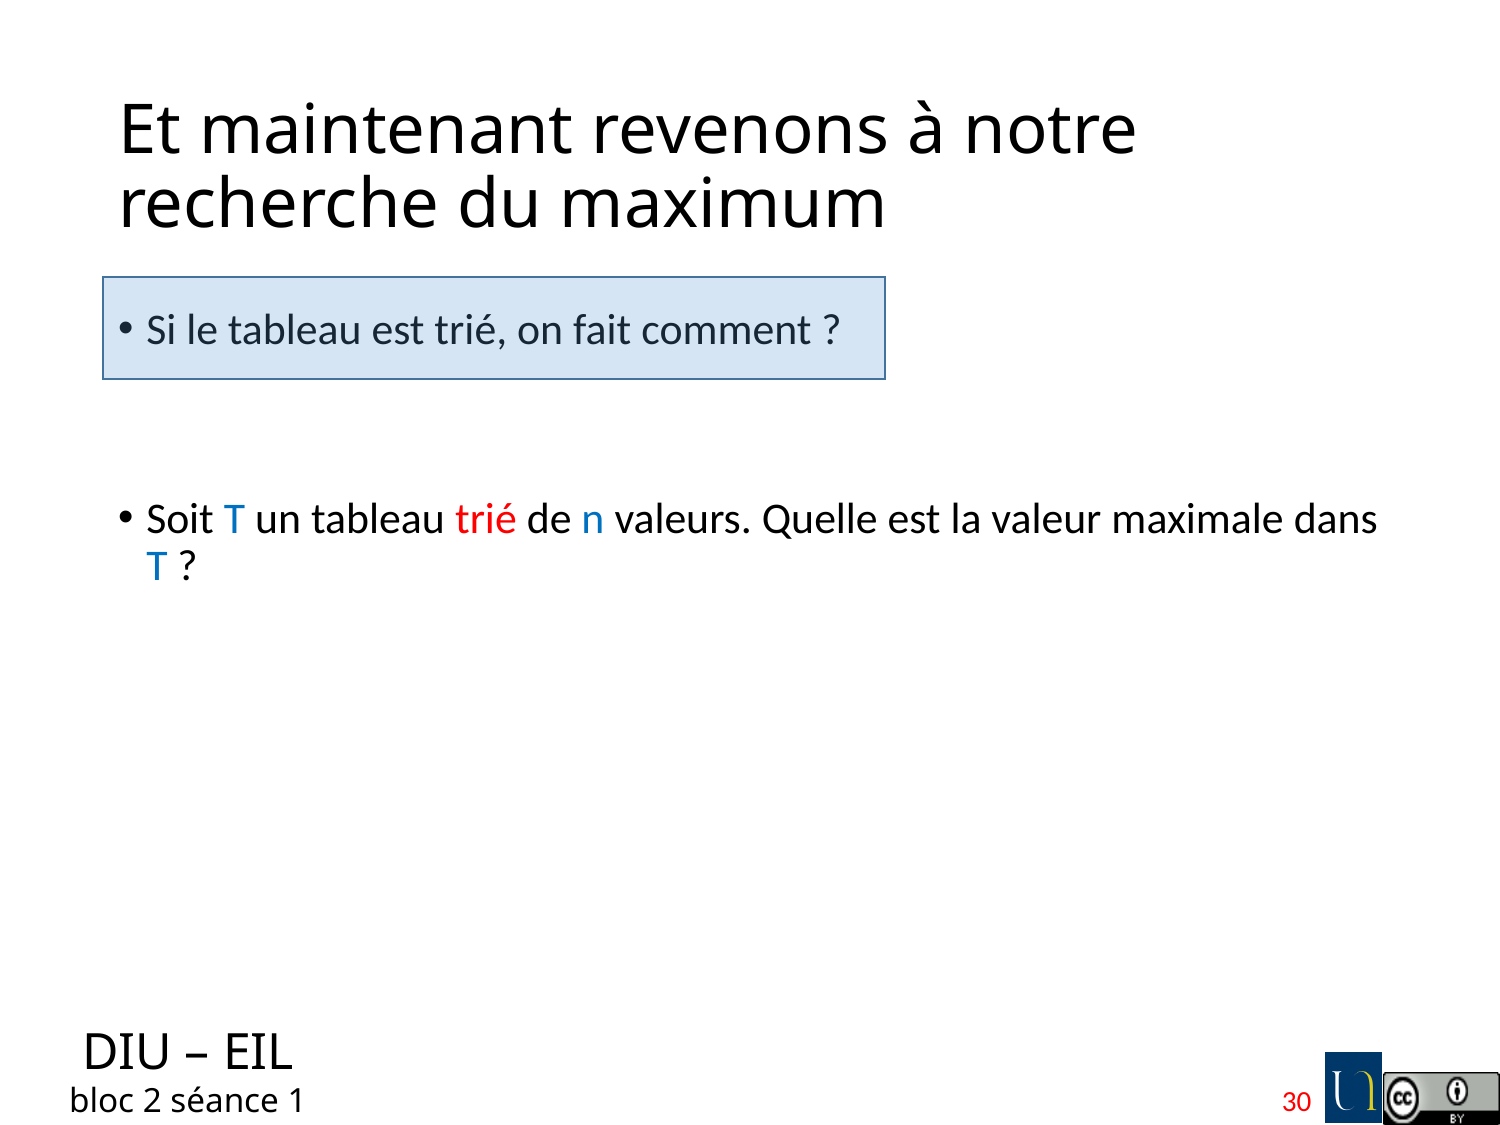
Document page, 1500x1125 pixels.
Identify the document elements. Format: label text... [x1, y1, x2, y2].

title Et maintenant revenons à notre recherche du maximum [103, 59, 1397, 278]
picture [1325, 1052, 1382, 1123]
text_box [103, 277, 885, 380]
picture [1383, 1072, 1500, 1125]
list Si le tableau est trié, on fait comment ? Soit T un tableau trié de n valeurs. Quelle est la valeur maximale dans T ? [103, 299, 1397, 1014]
slide_number <numéro> [1240, 1070, 1327, 1125]
